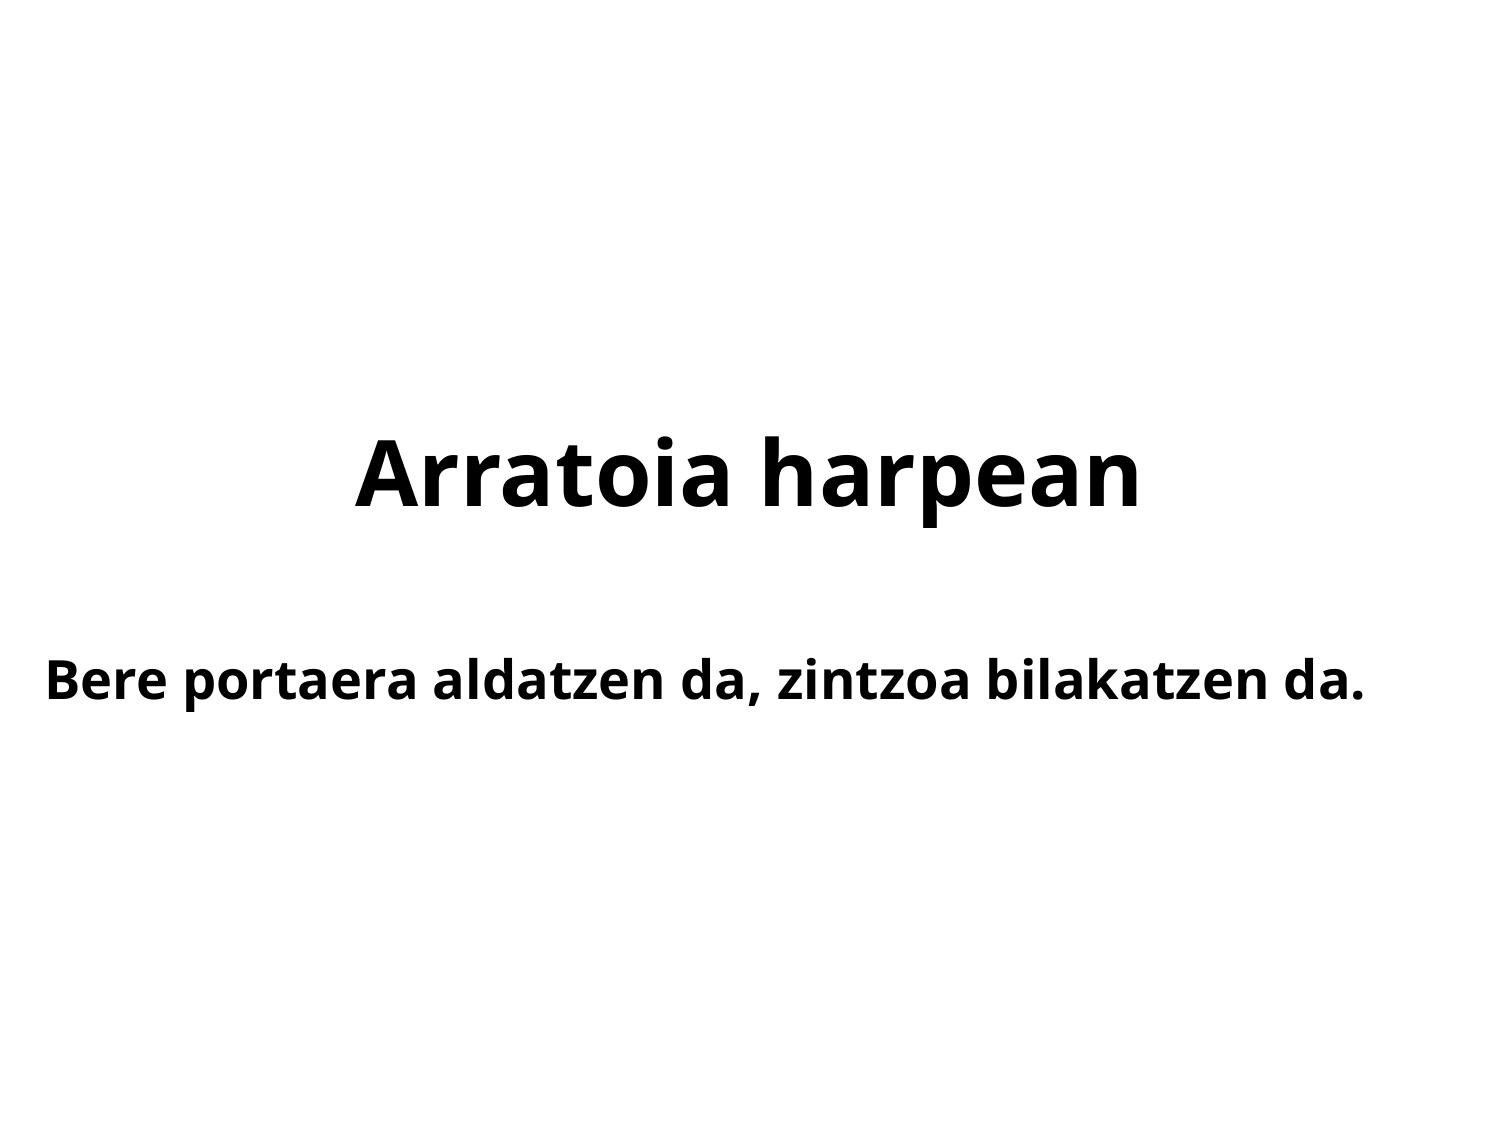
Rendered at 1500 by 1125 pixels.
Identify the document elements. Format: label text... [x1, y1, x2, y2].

title Arratoia harpean [112, 349, 1388, 591]
subtitle Bere portaera aldatzen da, zintzoa bilakatzen da. [29, 637, 1483, 925]
